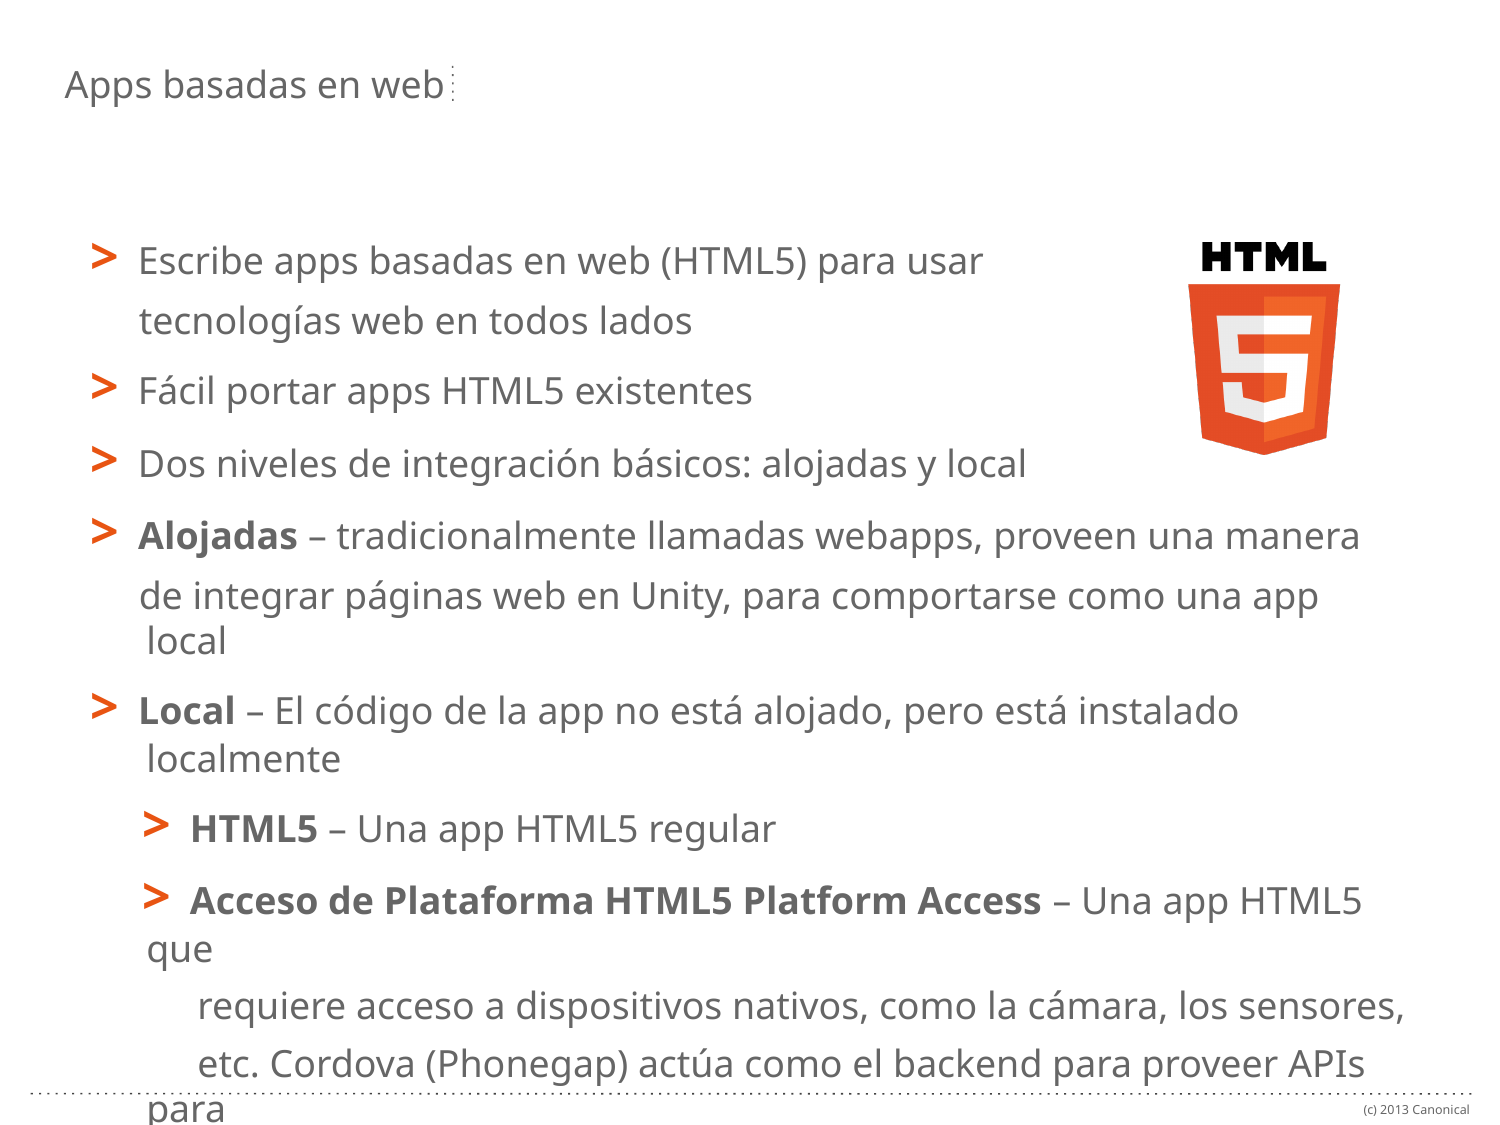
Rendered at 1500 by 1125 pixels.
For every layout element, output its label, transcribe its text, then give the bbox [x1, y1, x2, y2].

list > Escribe apps basadas en web (HTML5) para usar tecnologías web en todos lados > Fácil portar apps HTML5 existentes > Dos niveles de integración básicos: alojadas y local > Alojadas – tradicionalmente llamadas webapps, proveen una manera de integrar páginas web en Unity, para comportarse como una app local > Local – El código de la app no está alojado, pero está instalado localmente > HTML5 – Una app HTML5 regular > Acceso de Plataforma HTML5 Platform Access – Una app HTML5 que requiere acceso a dispositivos nativos, como la cámara, los sensores, etc. Cordova (Phonegap) actúa como el backend para proveer APIs para acceder a esos dispositivos [75, 209, 1425, 1078]
title Apps basadas en web [49, 53, 556, 114]
text_box (c) 2013 Canonical [19, 1099, 1485, 1119]
picture [1157, 242, 1371, 455]
